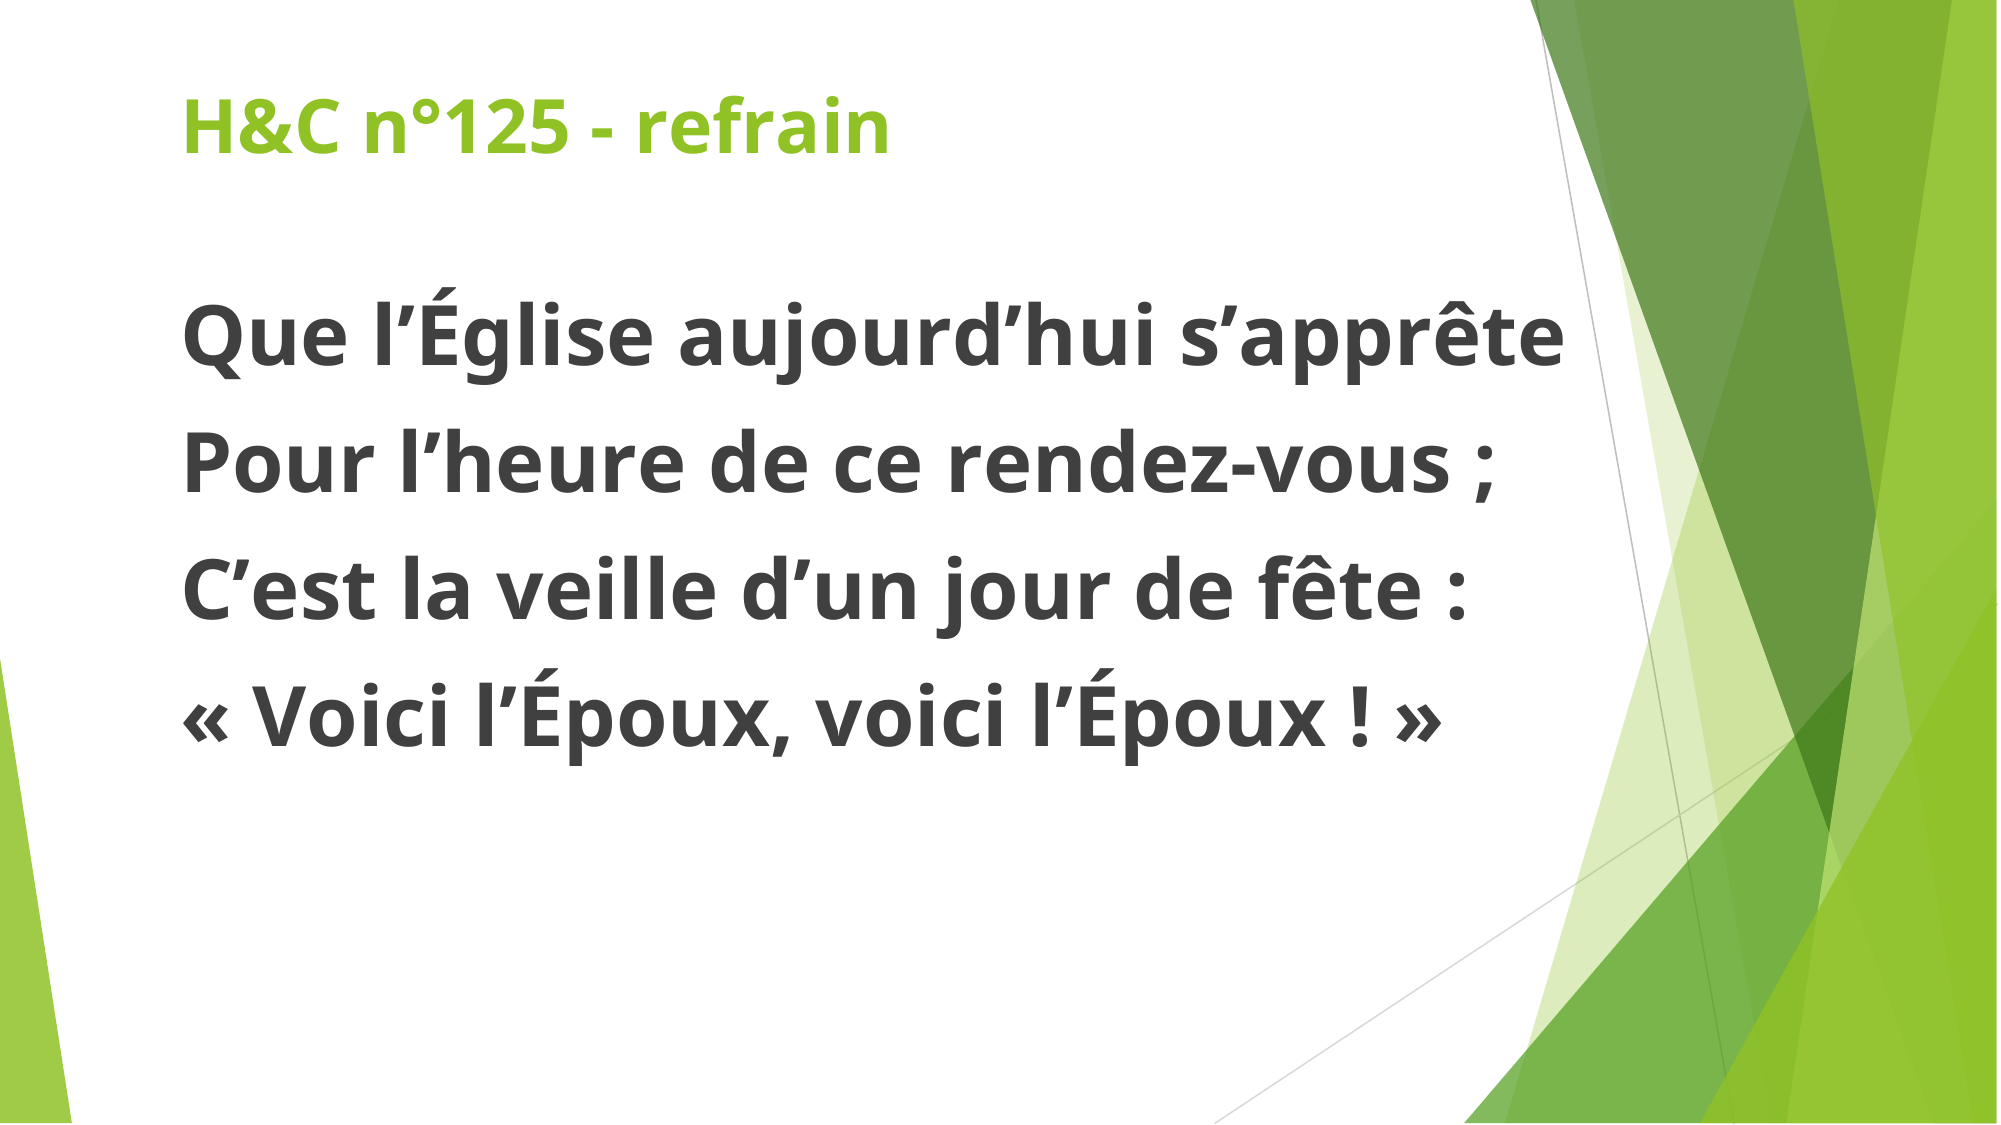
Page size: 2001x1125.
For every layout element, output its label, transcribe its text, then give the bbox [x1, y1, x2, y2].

text_box Que l’Église aujourd’hui s’apprête Pour l’heure de ce rendez-vous ; C’est la veille d’un jour de fête : « Voici l’Époux, voici l’Époux ! » [165, 259, 2001, 1037]
text_box H&C n°125 - refrain [165, 70, 1522, 178]
